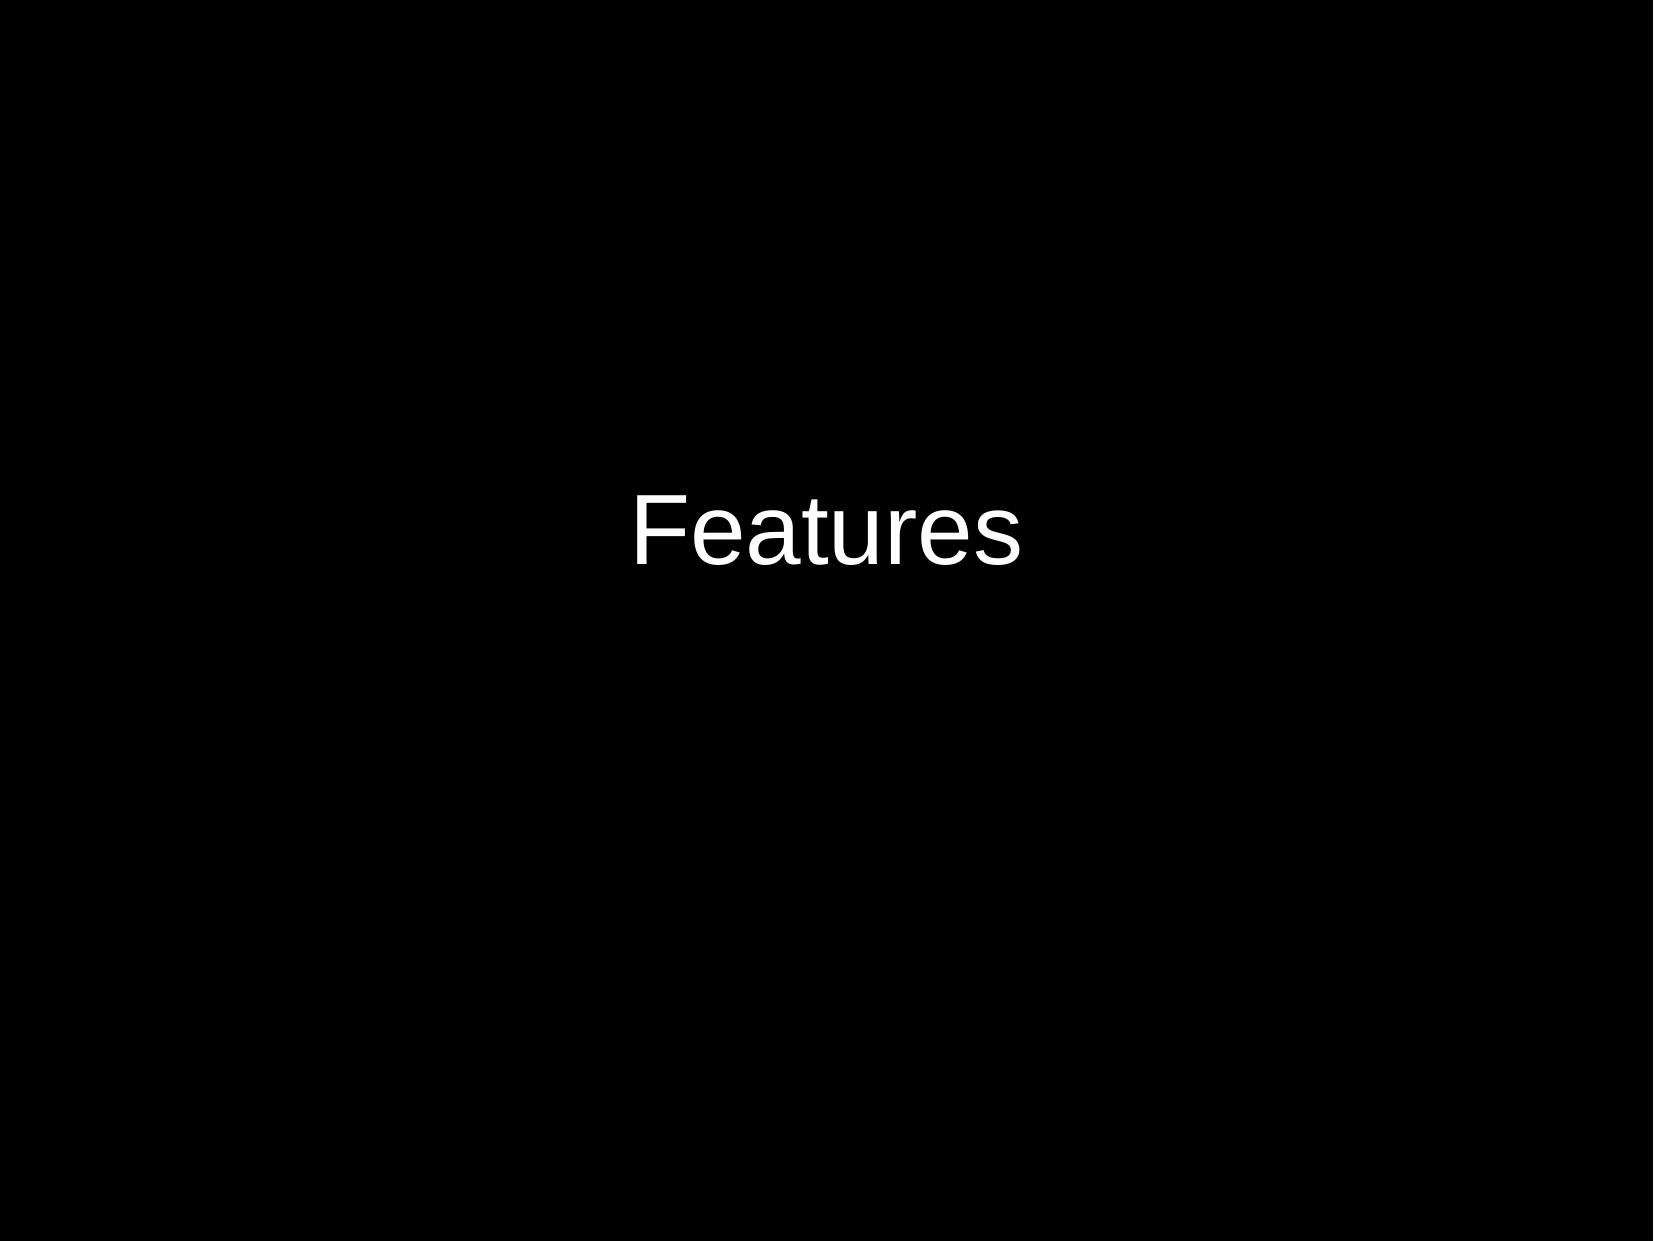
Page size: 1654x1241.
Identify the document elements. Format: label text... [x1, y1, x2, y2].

subtitle Features [82, 49, 1571, 1010]
